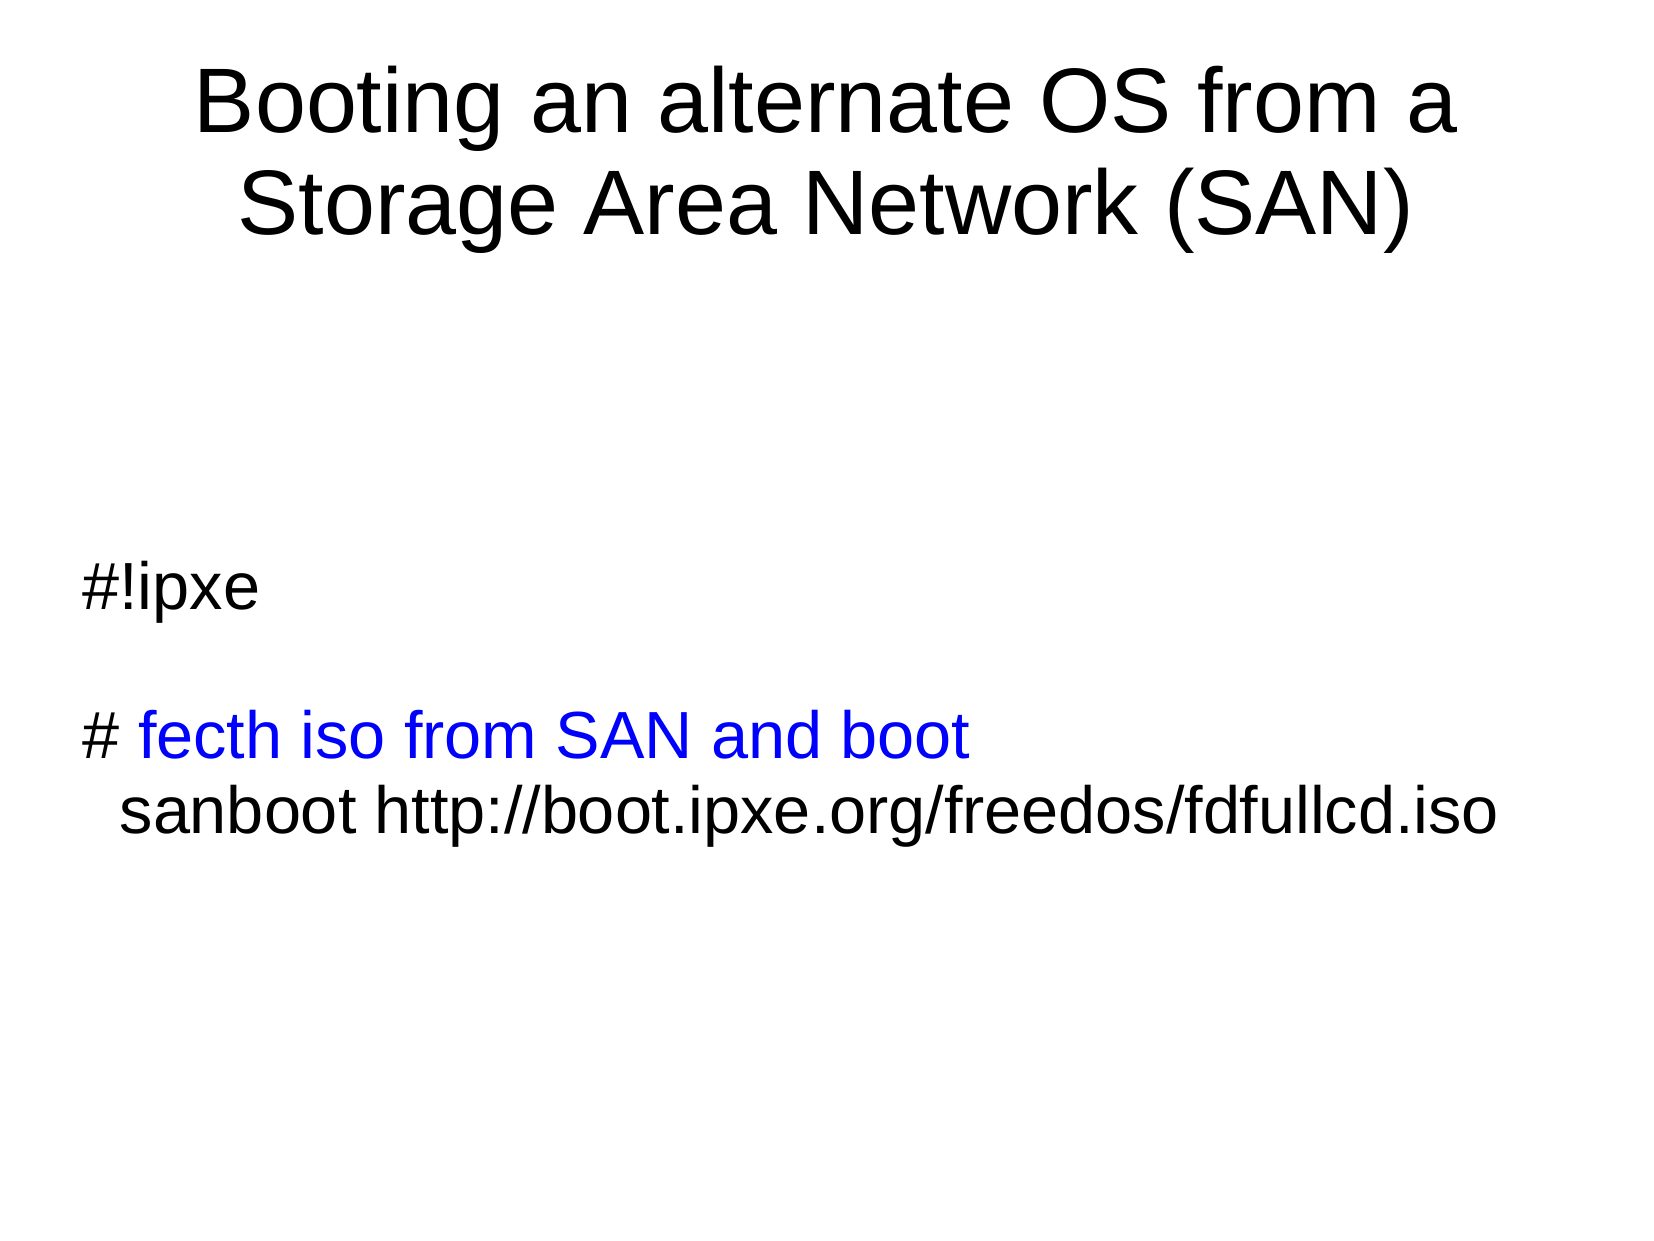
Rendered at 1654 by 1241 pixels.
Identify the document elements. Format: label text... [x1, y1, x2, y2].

title Booting an alternate OS from a Storage Area Network (SAN) [82, 49, 1571, 257]
subtitle #!ipxe # fecth iso from SAN and boot sanboot http://boot.ipxe.org/freedos/fdfullcd.iso [82, 290, 1571, 1109]
